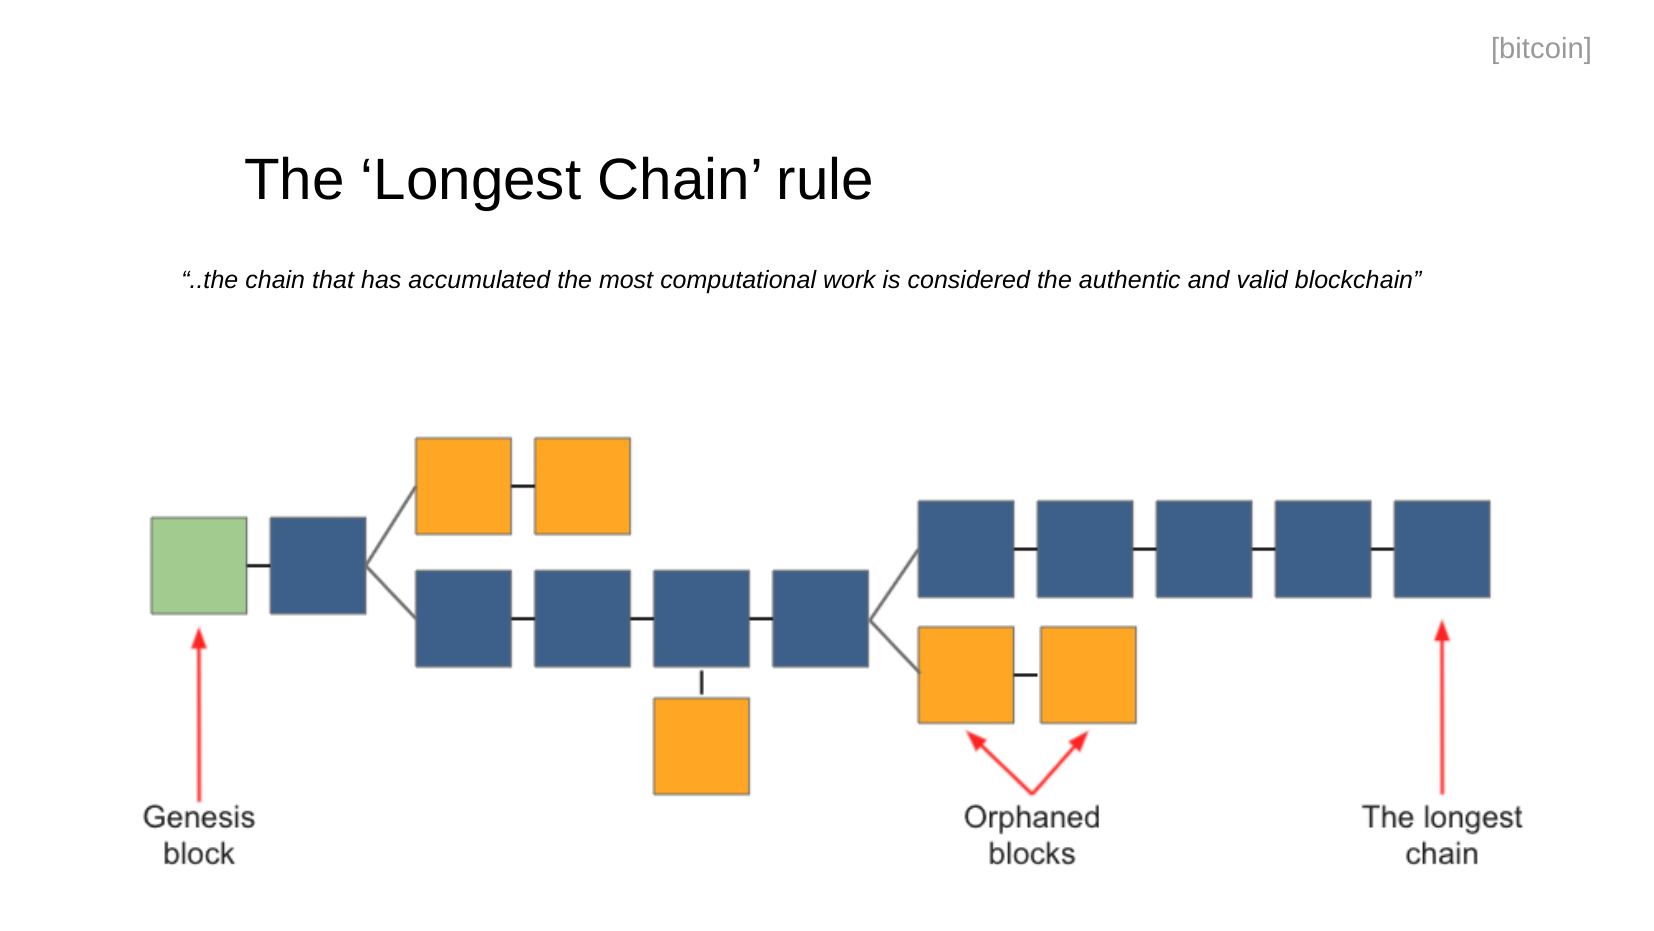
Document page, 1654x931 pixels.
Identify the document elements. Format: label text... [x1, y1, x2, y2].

text_box The ‘Longest Chain’ rule [229, 139, 1243, 285]
text_box [bitcoin] [1476, 24, 1623, 76]
picture [127, 407, 1547, 904]
text_box “..the chain that has accumulated the most computational work is considered the authentic and valid blockchain” [166, 258, 1455, 325]
